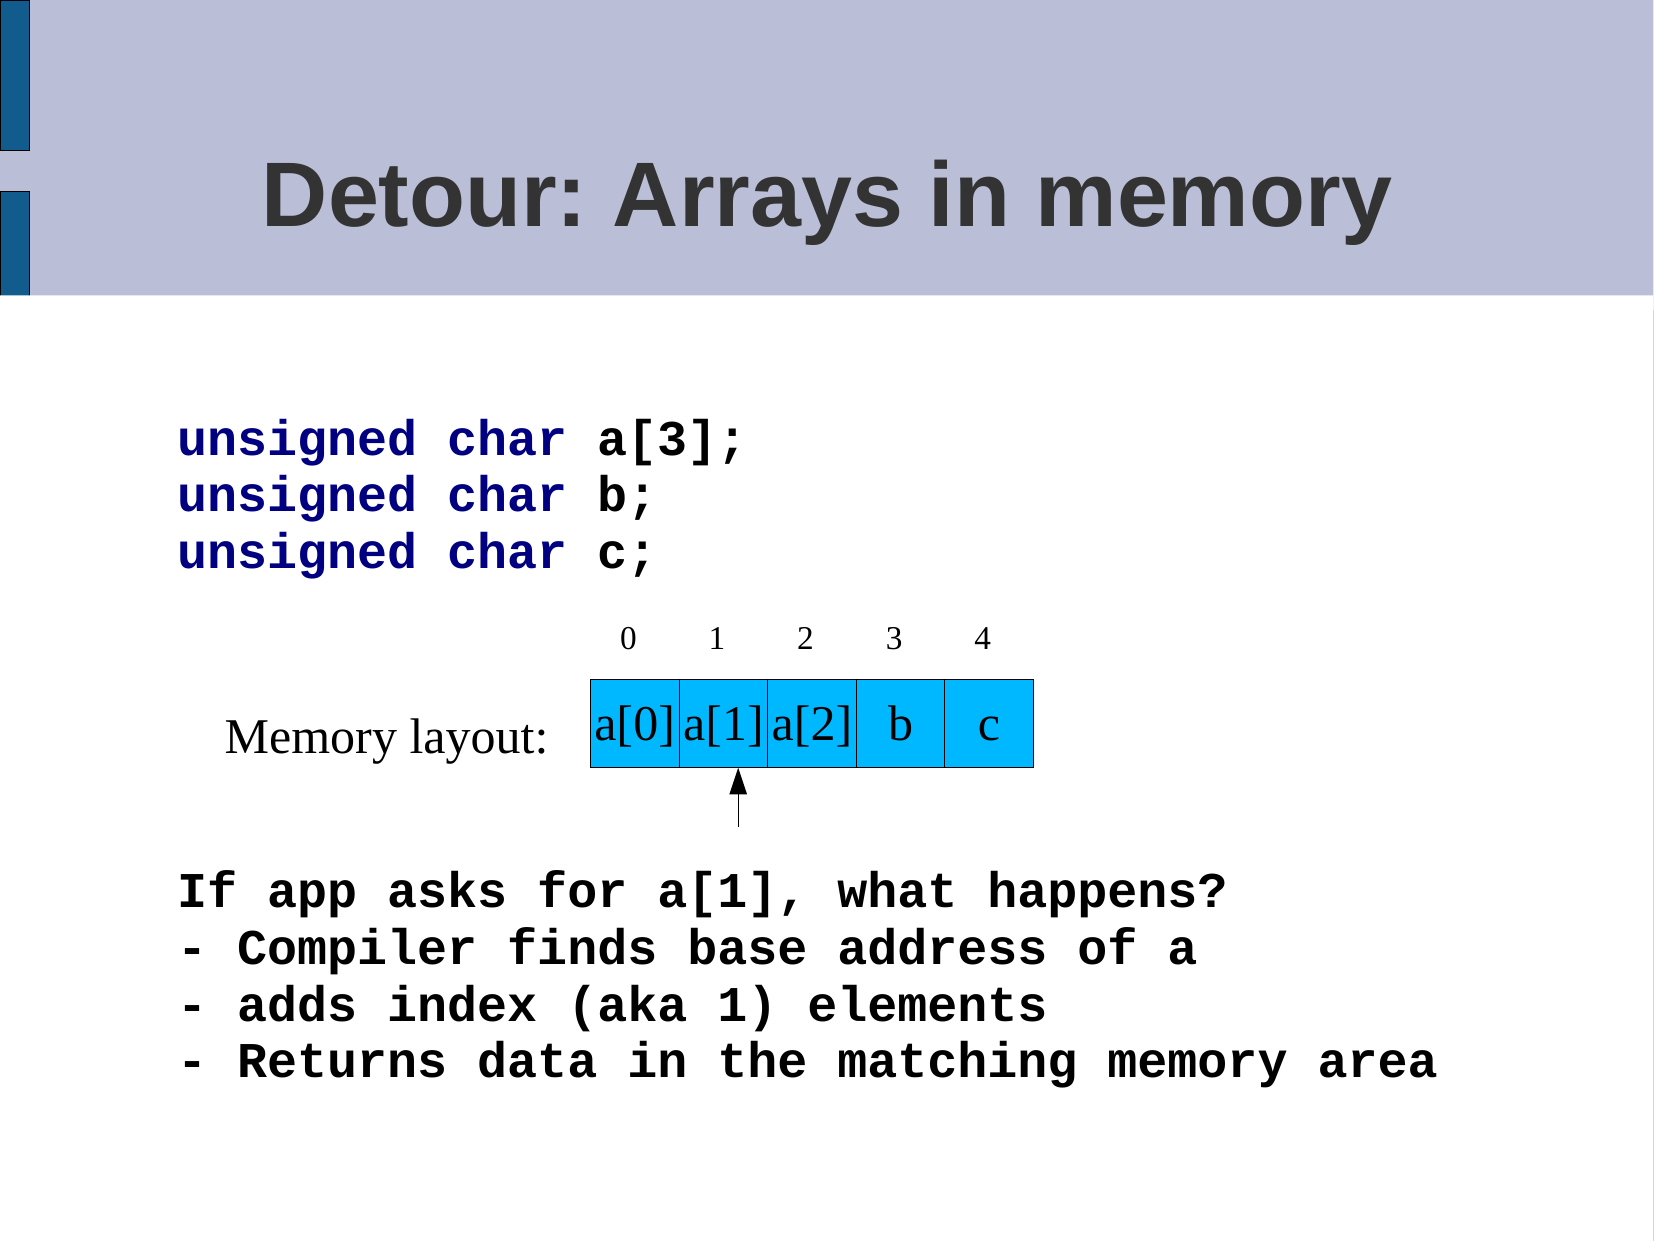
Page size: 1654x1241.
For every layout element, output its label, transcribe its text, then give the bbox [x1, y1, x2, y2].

text_box Memory layout: [224, 708, 562, 768]
text_box 0 [620, 620, 637, 658]
text_box a[2] [767, 679, 857, 768]
text_box c [945, 679, 1034, 768]
title Detour: Arrays in memory [121, 91, 1534, 295]
text_box unsigned char a[3]; unsigned char b; unsigned char c; If app asks for a[1], what happens? - Compiler finds base address of a - adds index (aka 1) elements - Returns data in the matching memory area [0, 295, 1654, 1241]
text_box 4 [974, 620, 1004, 658]
text_box a[1] [679, 679, 767, 768]
text_box 2 [797, 620, 827, 658]
text_box 1 [708, 620, 739, 658]
text_box 3 [885, 620, 916, 658]
text_box a[0] [590, 679, 679, 768]
text_box b [857, 679, 945, 768]
